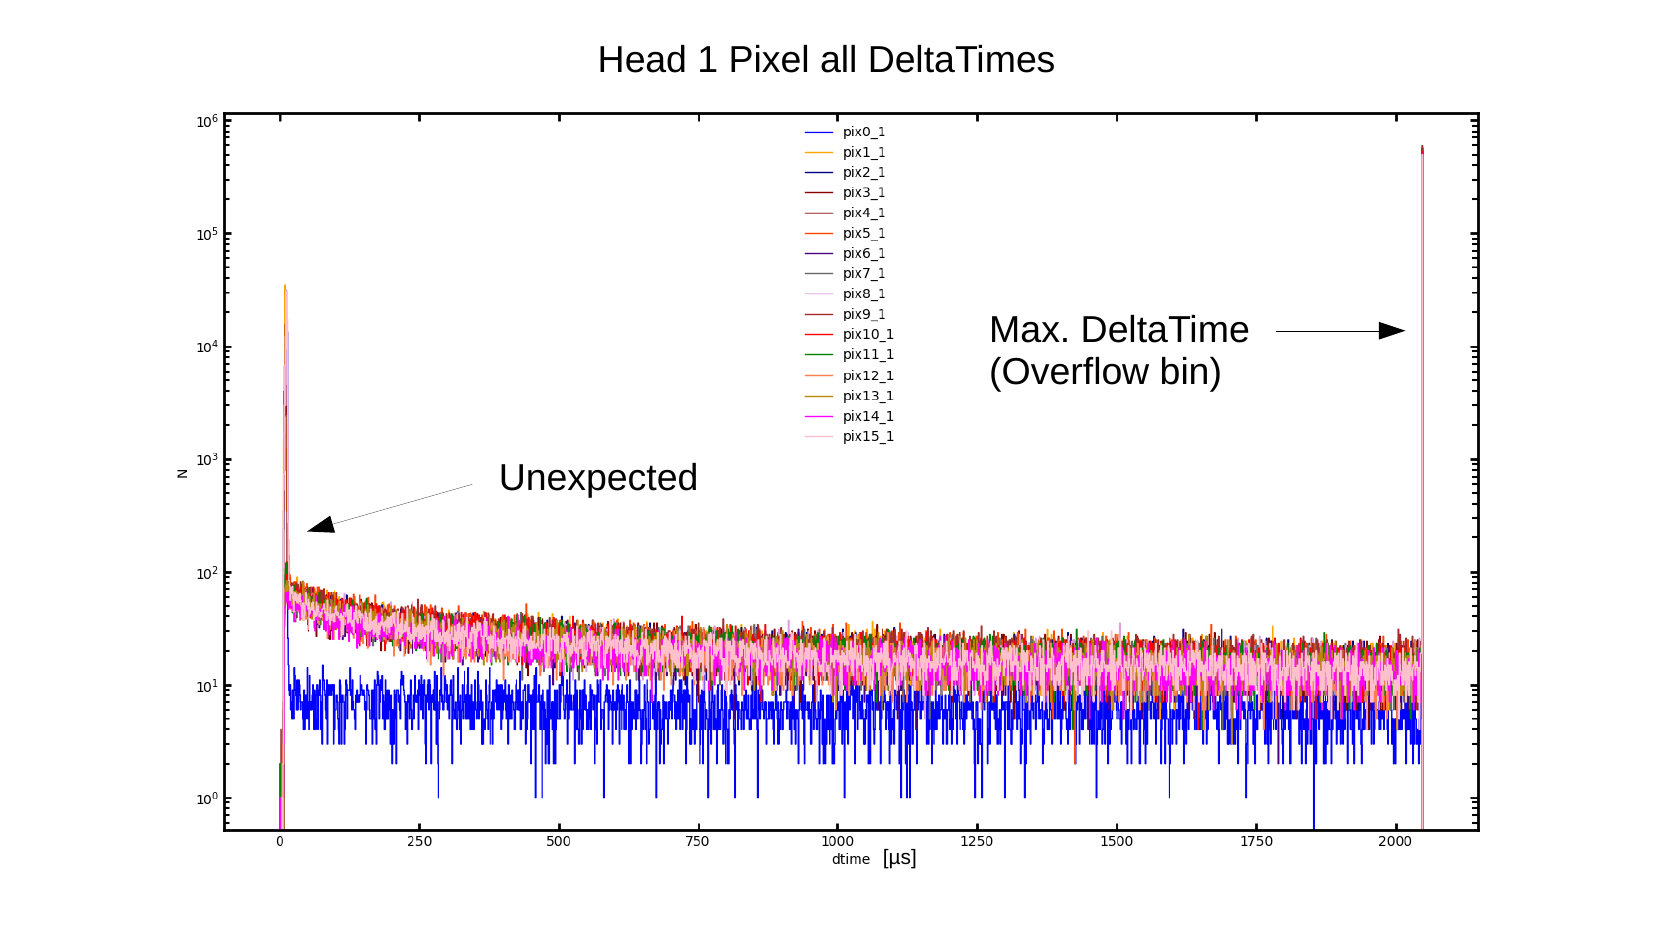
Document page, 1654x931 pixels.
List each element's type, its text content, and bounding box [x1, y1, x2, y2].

text_box Head 1 Pixel all DeltaTimes [582, 30, 1071, 88]
text_box Unexpected [484, 448, 714, 506]
picture [21, 1, 1639, 931]
text_box [µs] [868, 838, 932, 877]
text_box Max. DeltaTime (Overflow bin) [974, 301, 1265, 400]
